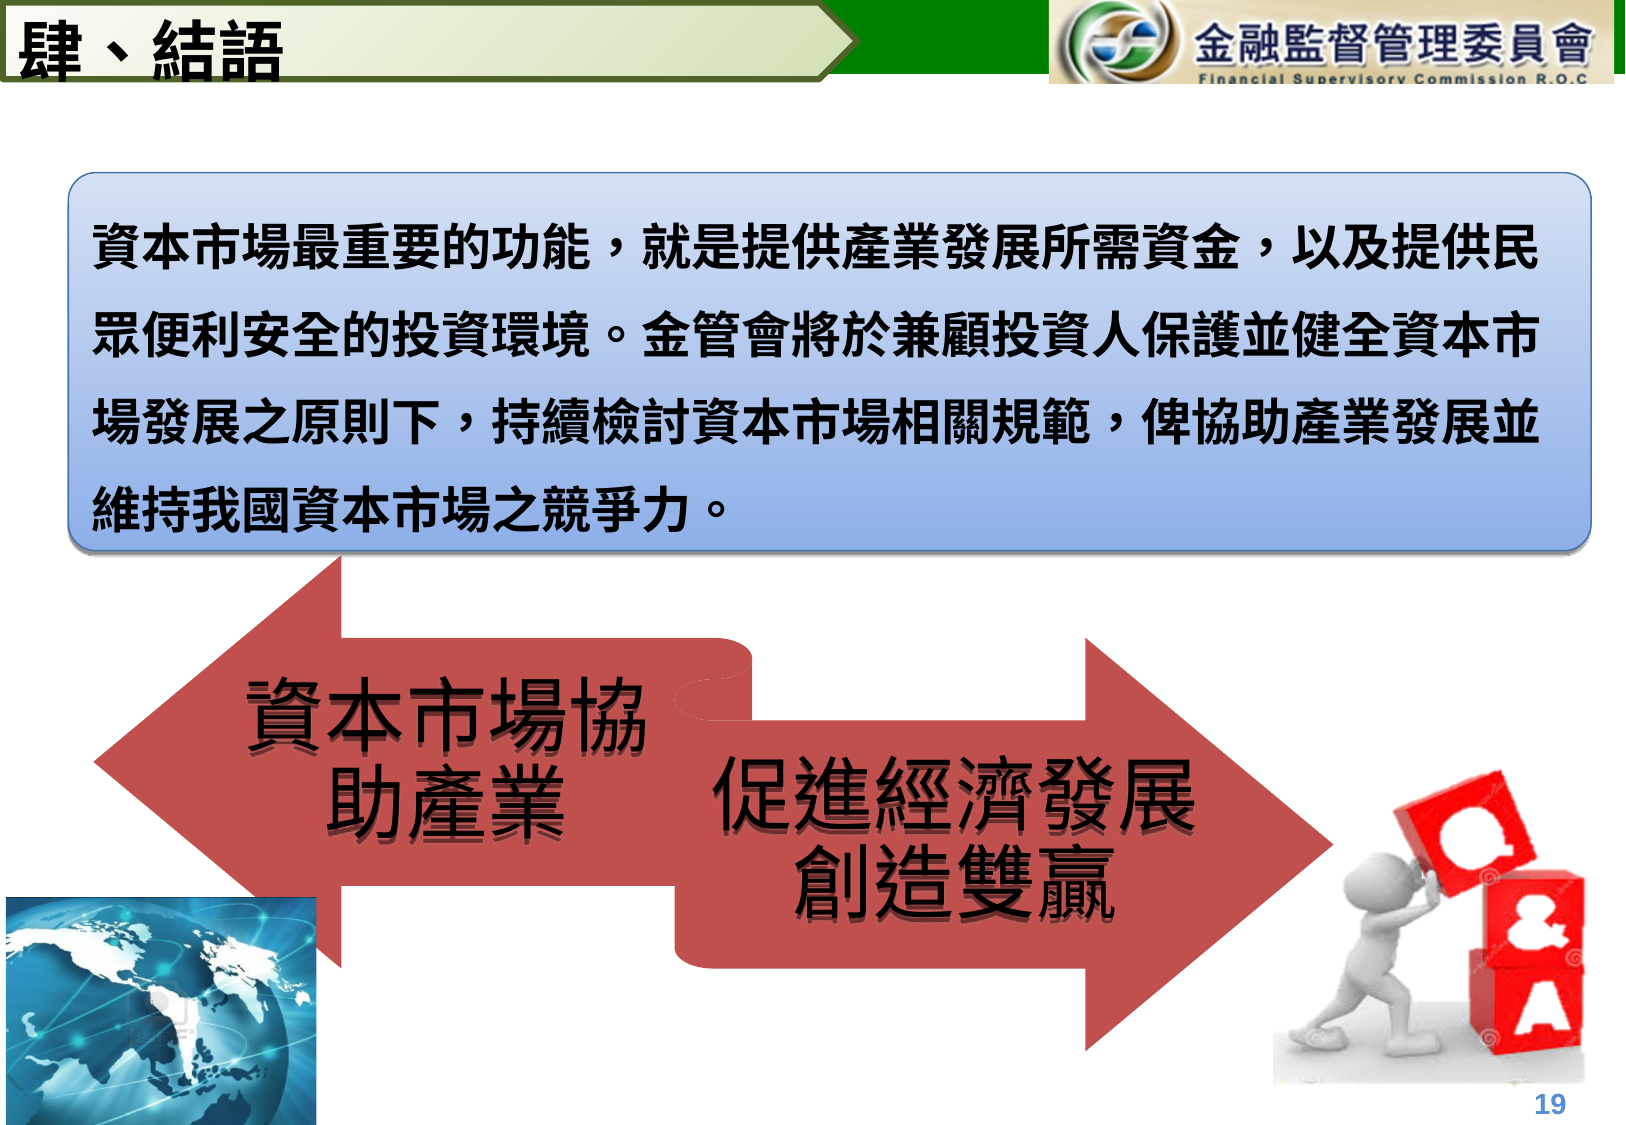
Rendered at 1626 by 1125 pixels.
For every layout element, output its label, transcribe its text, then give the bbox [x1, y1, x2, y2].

text_box 資本市場協助產業 [242, 641, 652, 886]
text_box 促進經濟發展 創造雙贏 [694, 721, 1217, 965]
text_box 肆、結語 [2, 2, 858, 80]
text_box 肆、結語 [189, 62, 204, 72]
text_box 肆、結語 [256, 64, 271, 73]
text_box [1217, 747, 1273, 942]
text_box 資本市場最重要的功能，就是提供產業發展所需資金，以及提供民眾便利安全的投資環境。金管會將於兼顧投資人保護並健全資本市場發展之原則下，持續檢討資本市場相關規範，俾協助產業發展並維持我國資本市場之競爭力。 [68, 172, 1592, 551]
picture [5, 897, 317, 1125]
text_box [93, 555, 1190, 1052]
picture [1273, 751, 1625, 1107]
